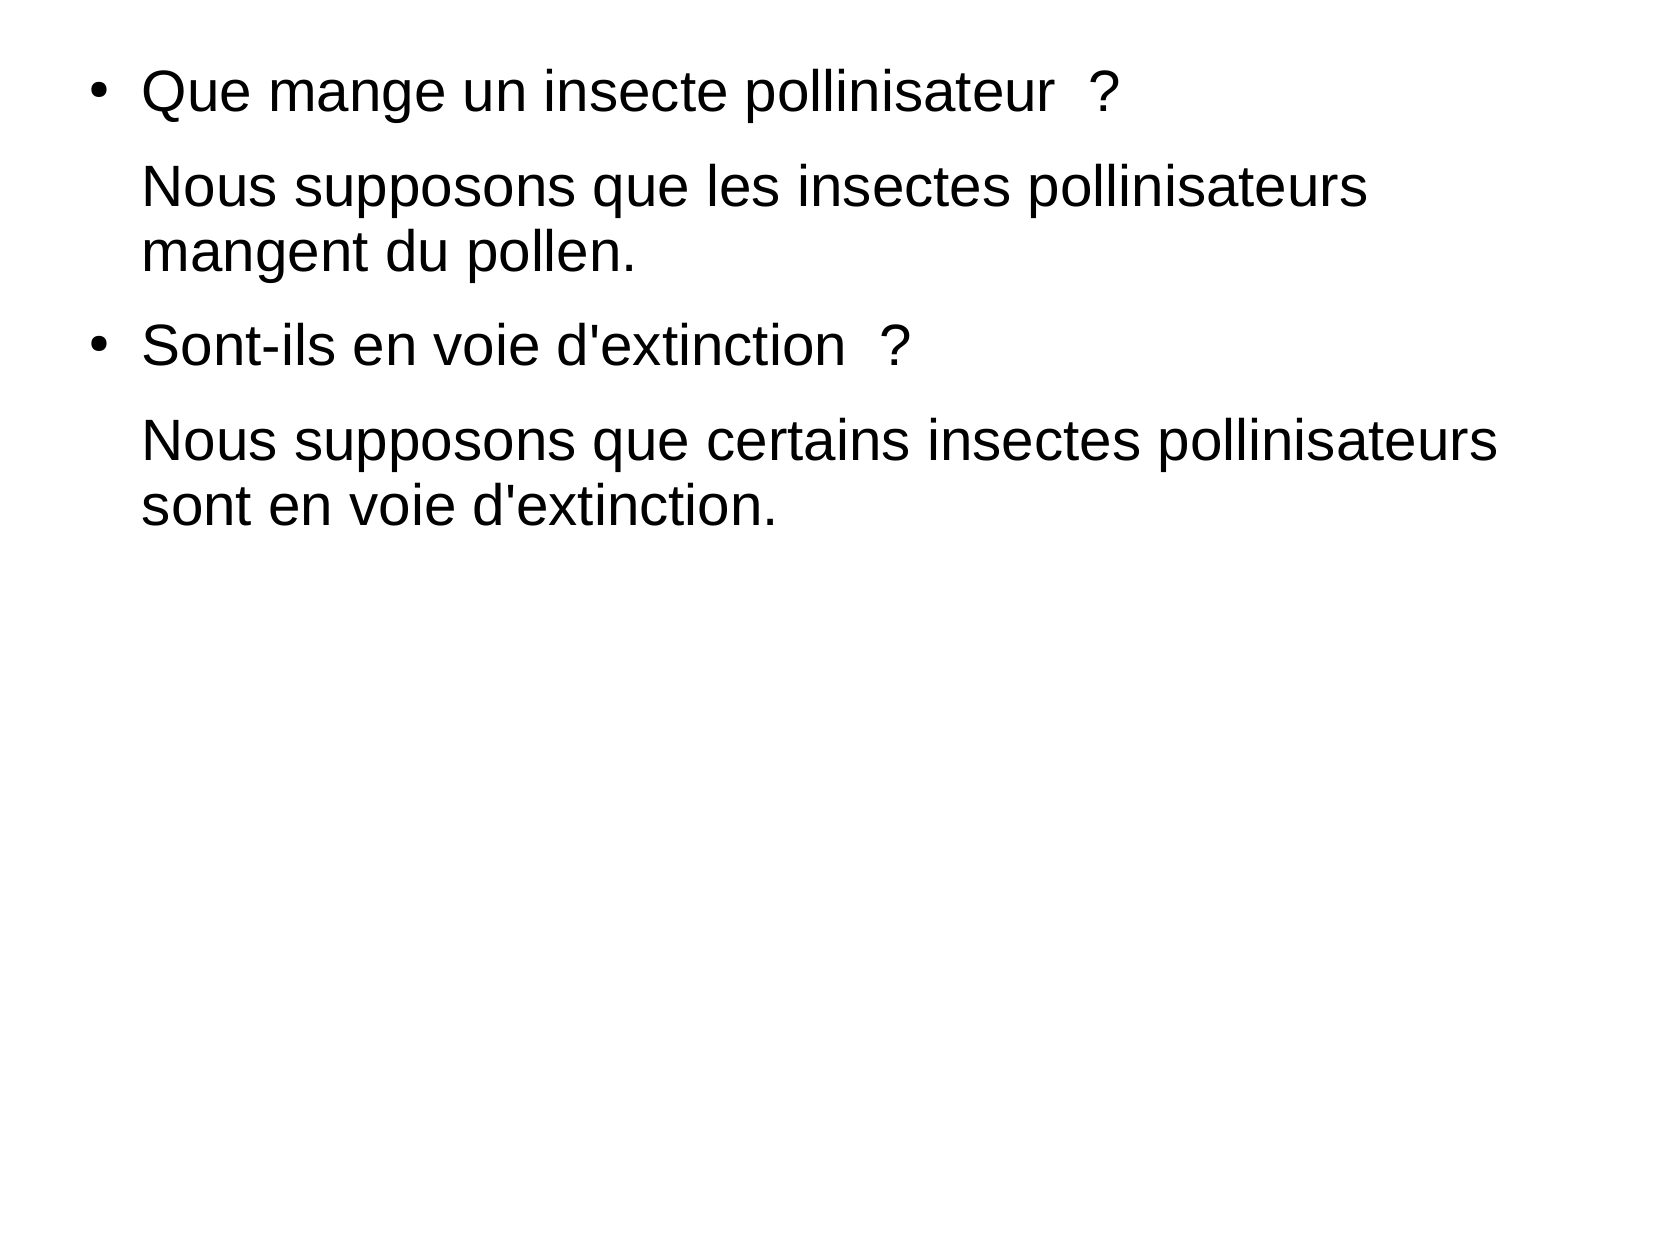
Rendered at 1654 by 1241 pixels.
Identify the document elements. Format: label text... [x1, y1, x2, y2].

list Que mange un insecte pollinisateur ? Nous supposons que les insectes pollinisateurs mangent du pollen. Sont-ils en voie d'extinction ? Nous supposons que certains insectes pollinisateurs sont en voie d'extinction. [70, 59, 1560, 878]
